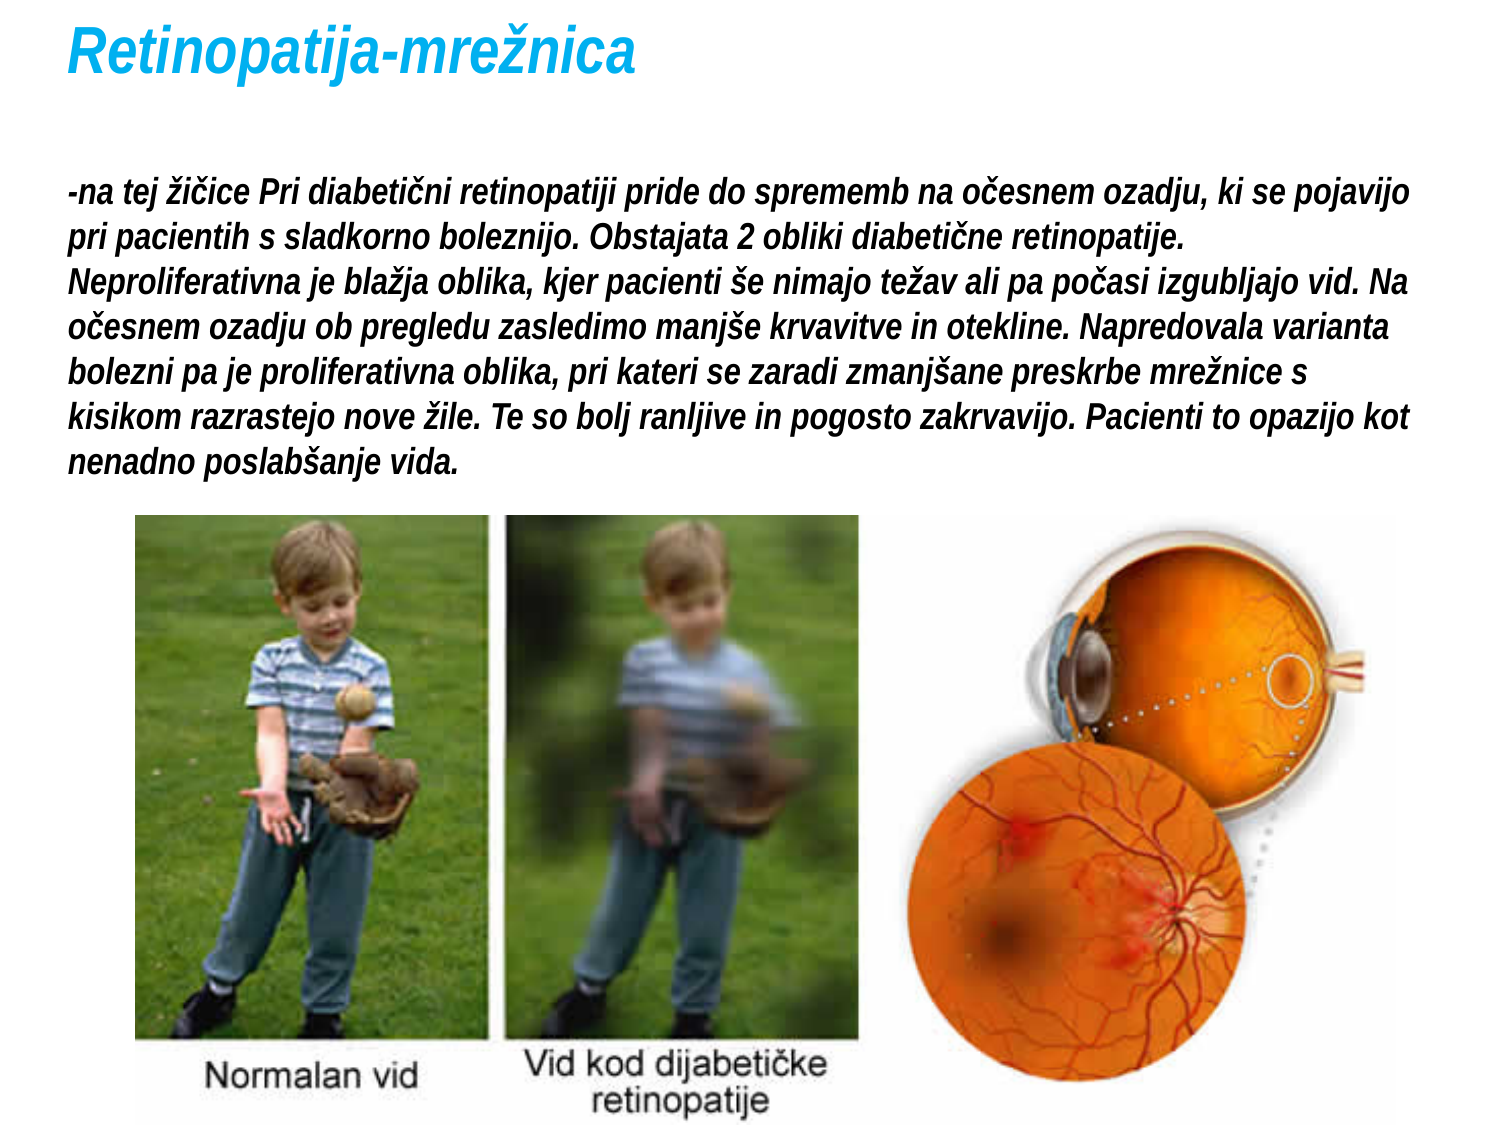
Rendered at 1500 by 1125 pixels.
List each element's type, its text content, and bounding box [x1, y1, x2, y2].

text_box Retinopatija-mrežnica -na tej žičice Pri diabetični retinopatiji pride do sprememb na očesnem ozadju, ki se pojavijo pri pacientih s sladkorno boleznijo. Obstajata 2 obliki diabetične retinopatije. Neproliferativna je blažja oblika, kjer pacienti še nimajo težav ali pa počasi izgubljajo vid. Na očesnem ozadju ob pregledu zasledimo manjše krvavitve in otekline. Napredovala varianta bolezni pa je proliferativna oblika, pri kateri se zaradi zmanjšane preskrbe mrežnice s kisikom razrastejo nove žile. Te so bolj ranljive in pogosto zakrvavijo. Pacienti to opazijo kot nenadno poslabšanje vida. [53, 0, 1436, 490]
picture [135, 515, 1396, 1125]
